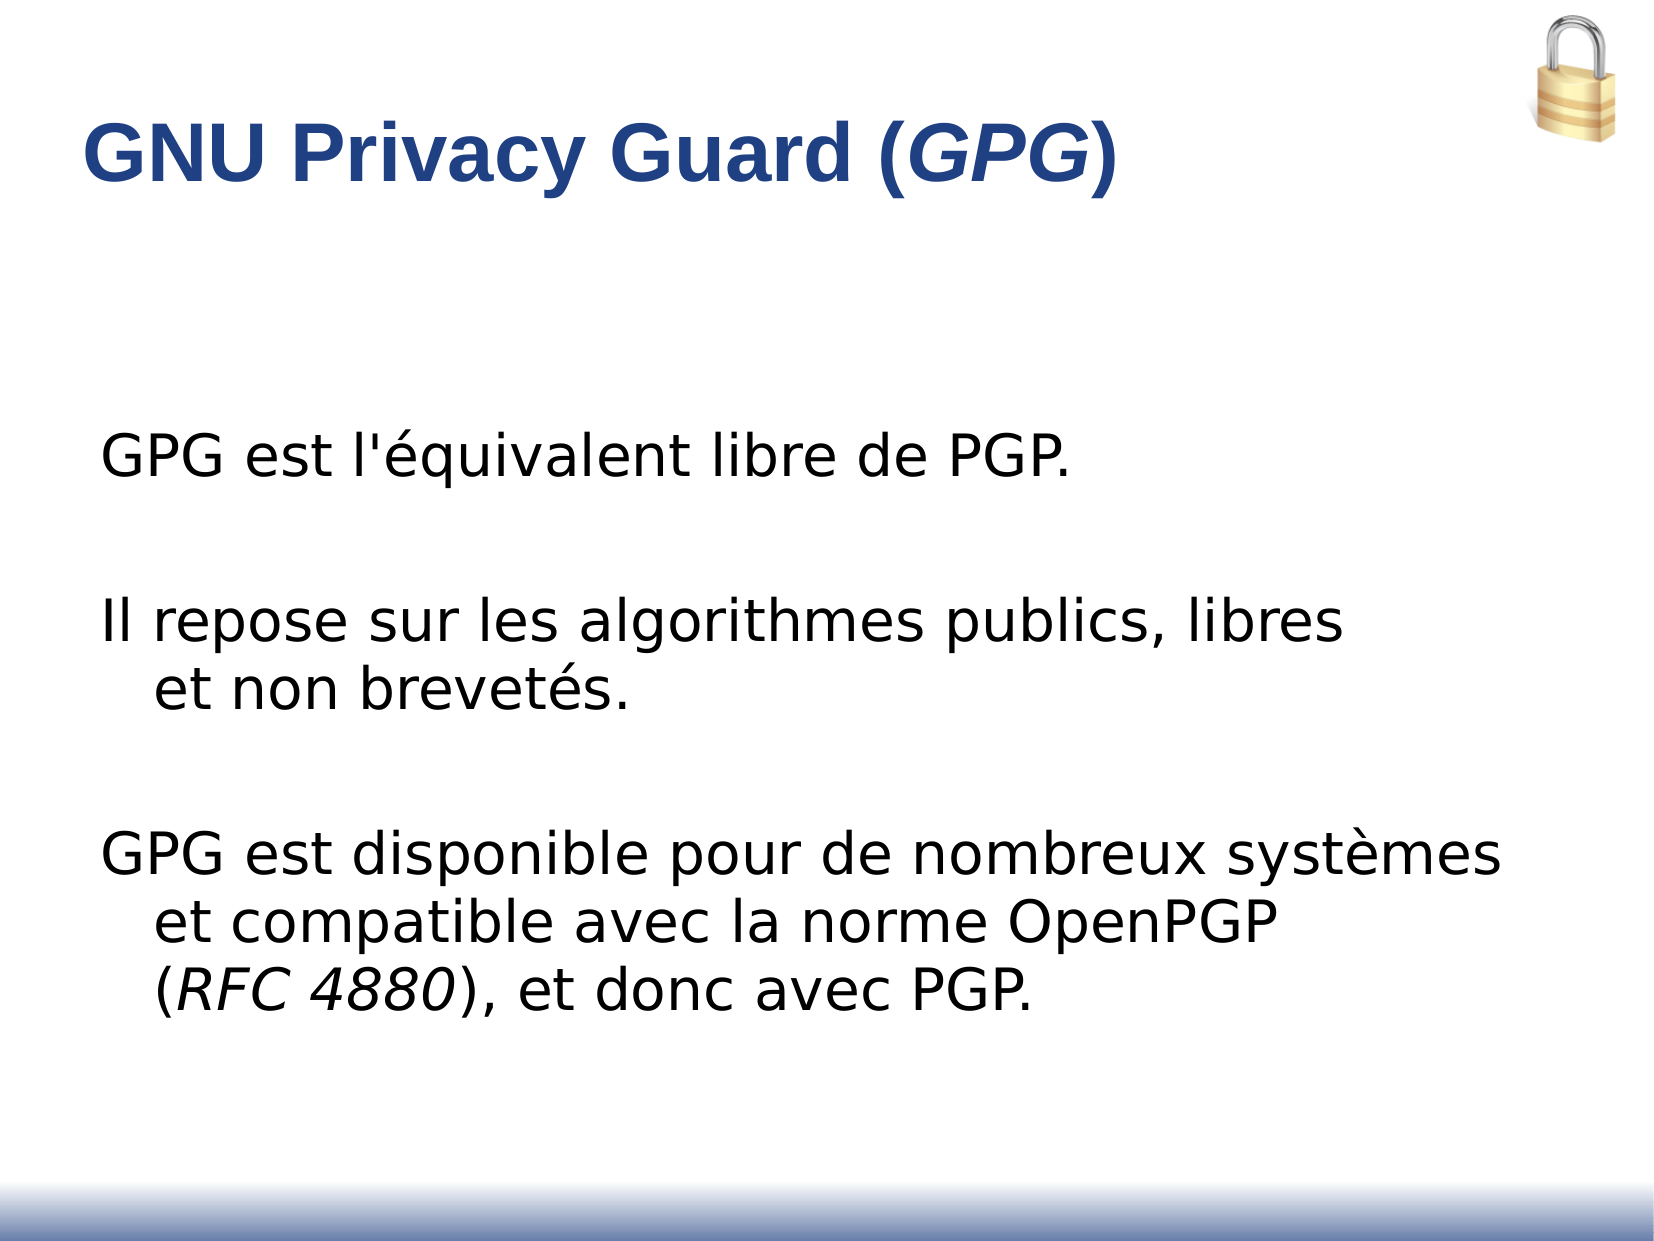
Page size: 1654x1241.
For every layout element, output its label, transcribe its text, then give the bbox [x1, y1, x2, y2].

list GPG est l'équivalent libre de PGP. Il repose sur les algorithmes publics, libres et non brevetés. GPG est disponible pour de nombreux systèmes et compatible avec la norme OpenPGP (RFC 4880), et donc avec PGP. [82, 324, 1571, 1123]
title GNU Privacy Guard (GPG) [82, 49, 1571, 257]
picture [1505, 11, 1642, 148]
